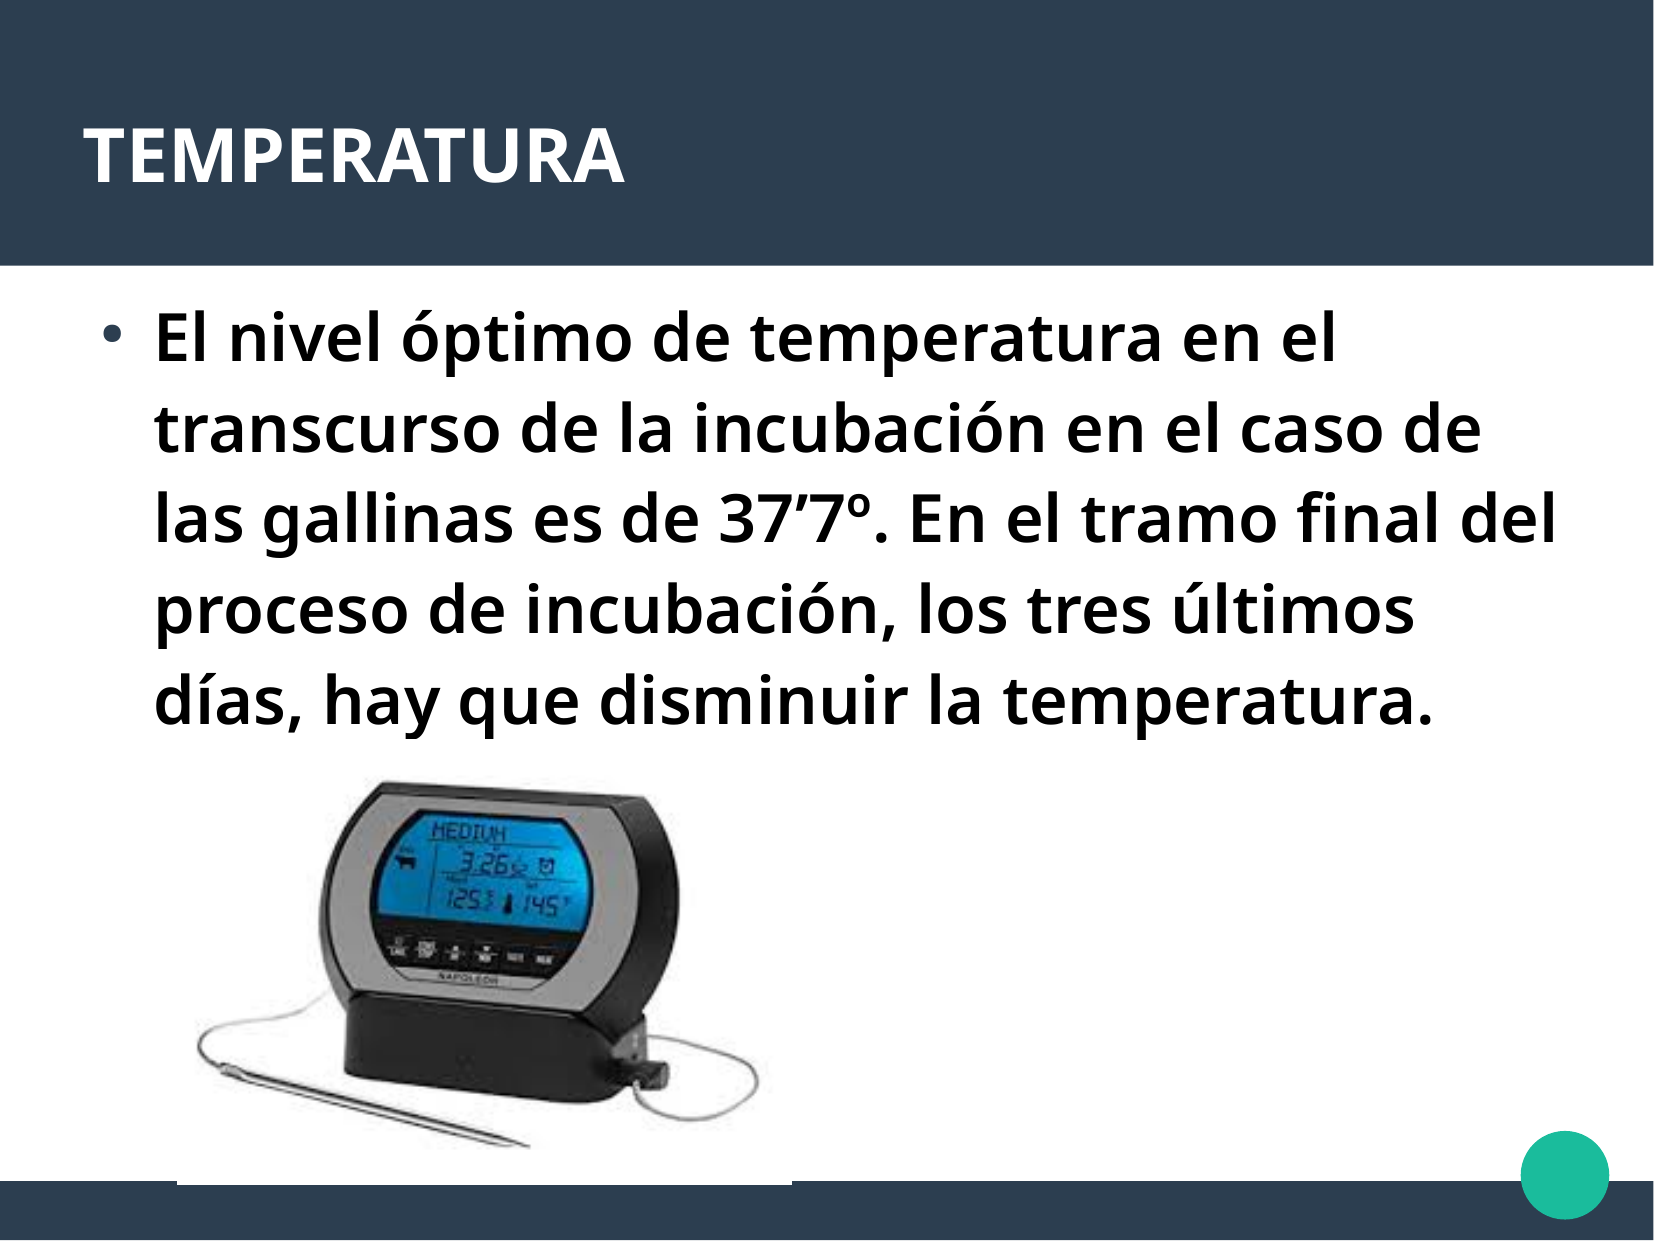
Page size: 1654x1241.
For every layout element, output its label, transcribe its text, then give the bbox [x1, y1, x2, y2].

picture [177, 739, 792, 1185]
list El nivel óptimo de temperatura en el transcurso de la incubación en el caso de las gallinas es de 37’7º. En el tramo final del proceso de incubación, los tres últimos días, hay que disminuir la temperatura. [82, 290, 1571, 1010]
title TEMPERATURA [82, 49, 1571, 257]
